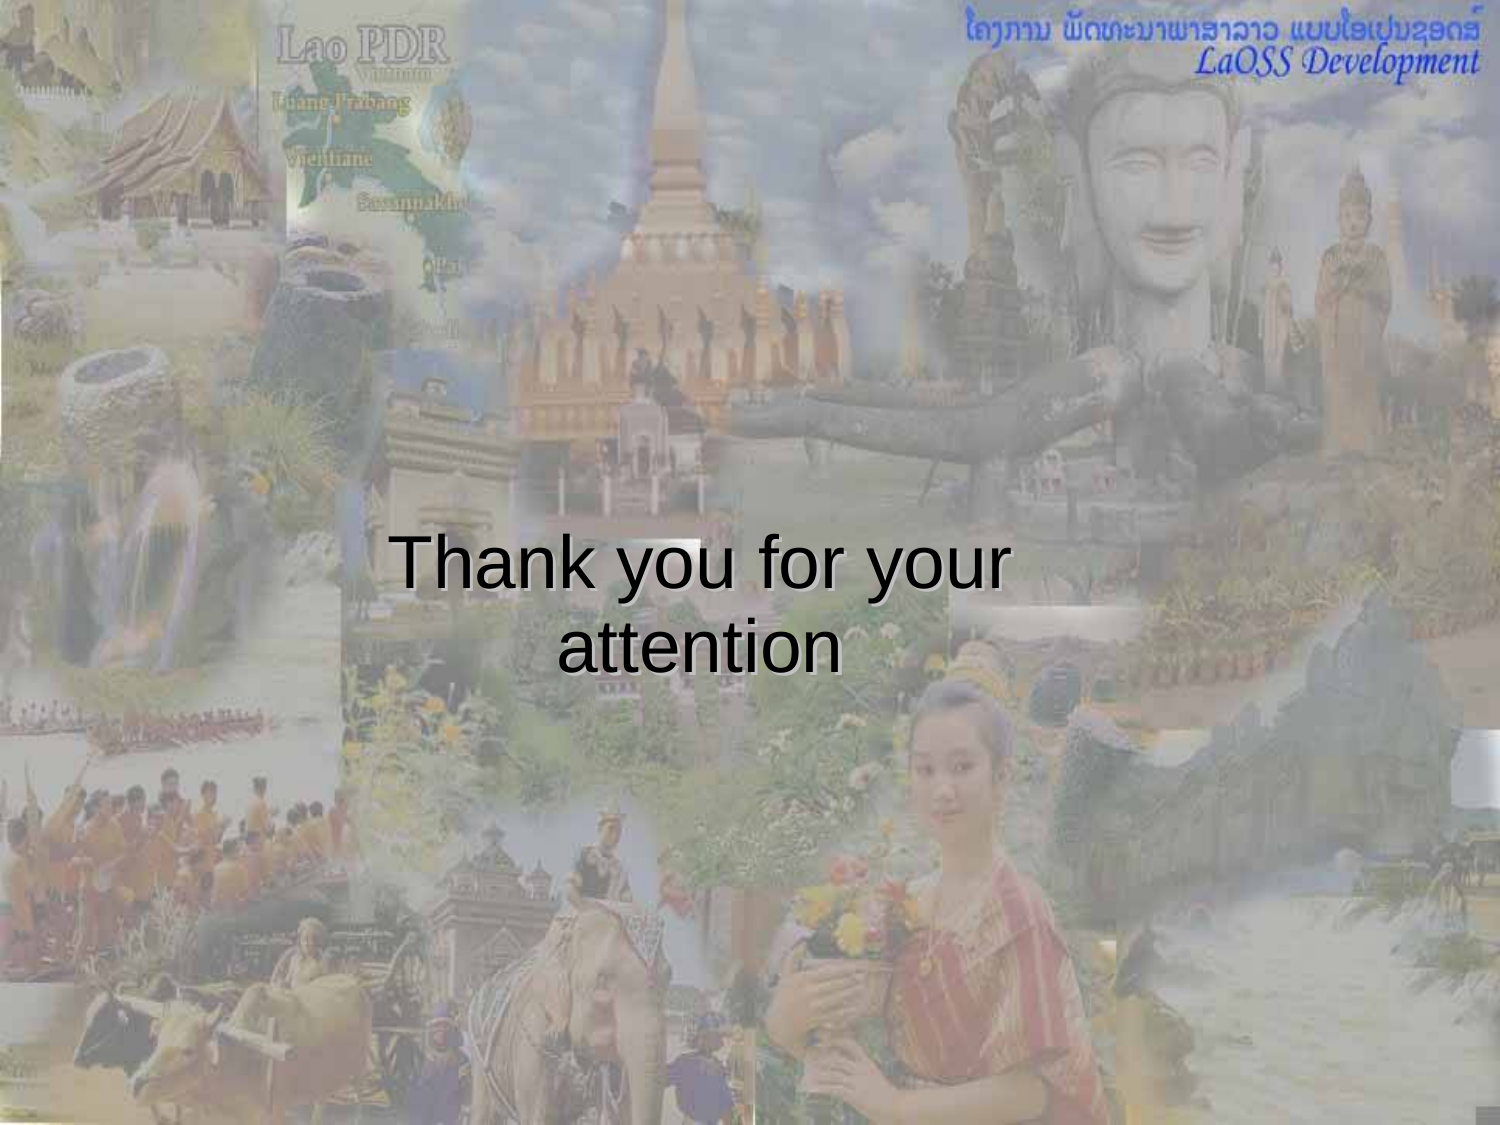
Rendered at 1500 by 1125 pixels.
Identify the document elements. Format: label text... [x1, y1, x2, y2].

text_box Thank you for your attention [324, 512, 1075, 696]
picture [0, 0, 1500, 1125]
